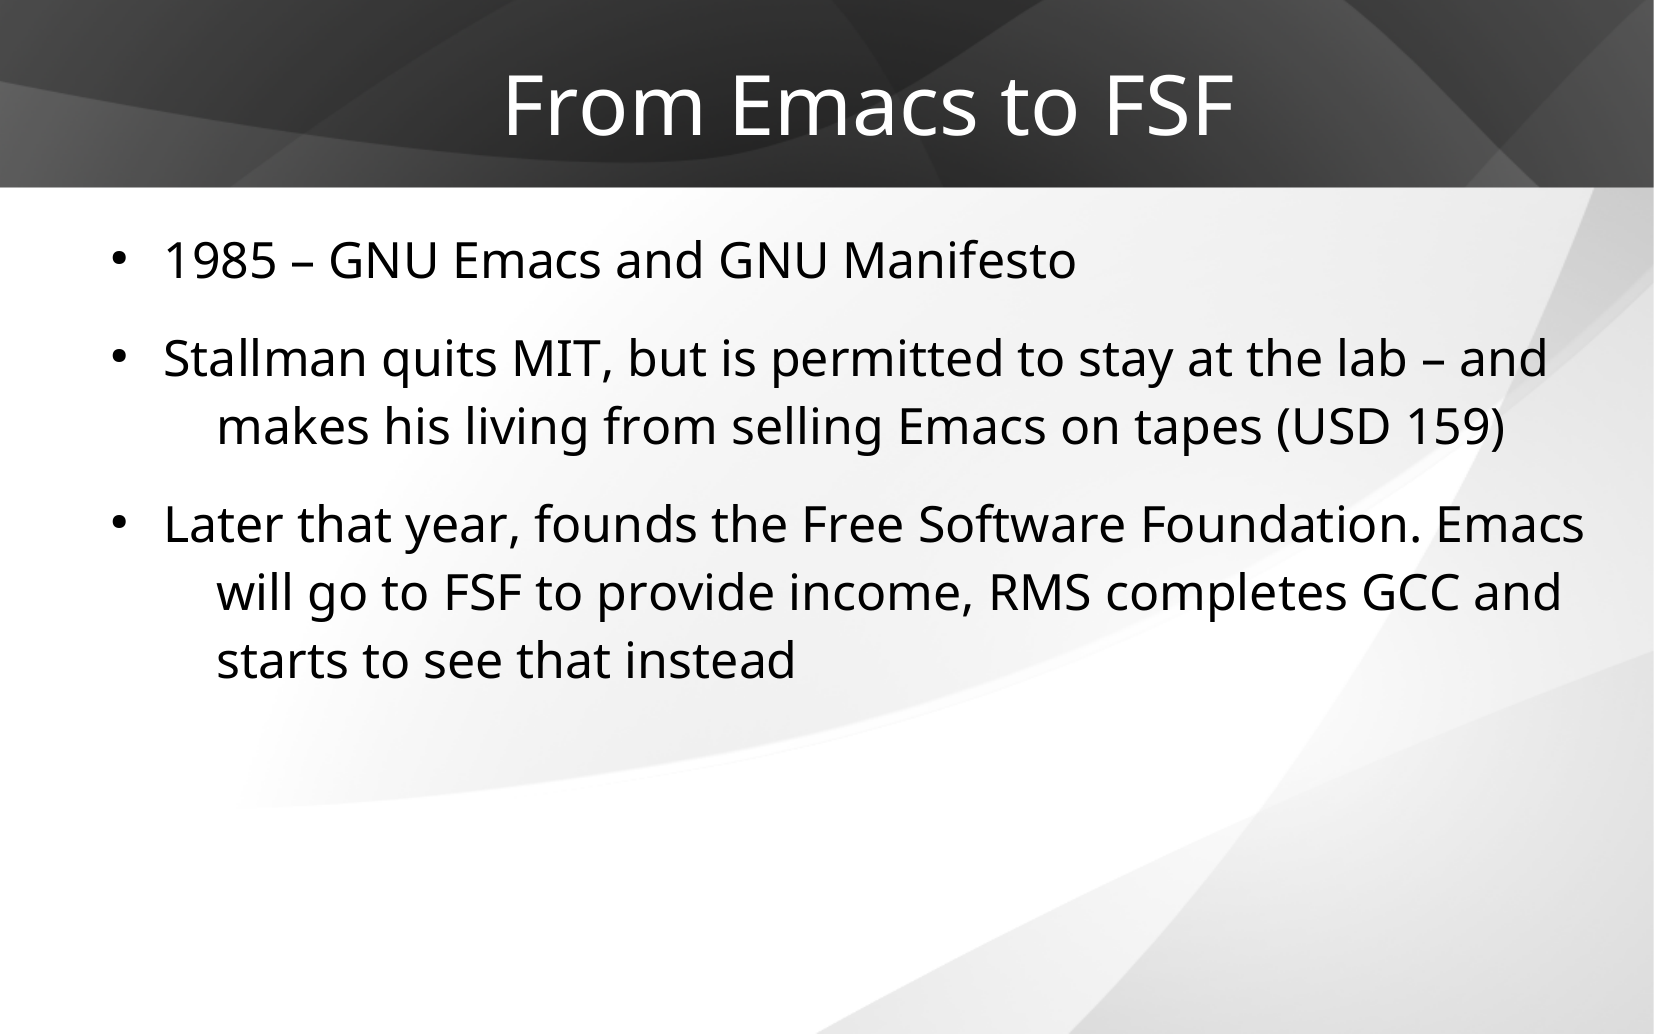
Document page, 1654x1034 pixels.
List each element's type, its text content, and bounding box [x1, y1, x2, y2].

list 1985 – GNU Emacs and GNU Manifesto Stallman quits MIT, but is permitted to stay at the lab – and makes his living from selling Emacs on tapes (USD 159) Later that year, founds the Free Software Foundation. Emacs will go to FSF to provide income, RMS completes GCC and starts to see that instead [75, 225, 1613, 1013]
picture [0, 0, 1654, 1034]
title From Emacs to FSF [124, 0, 1613, 208]
